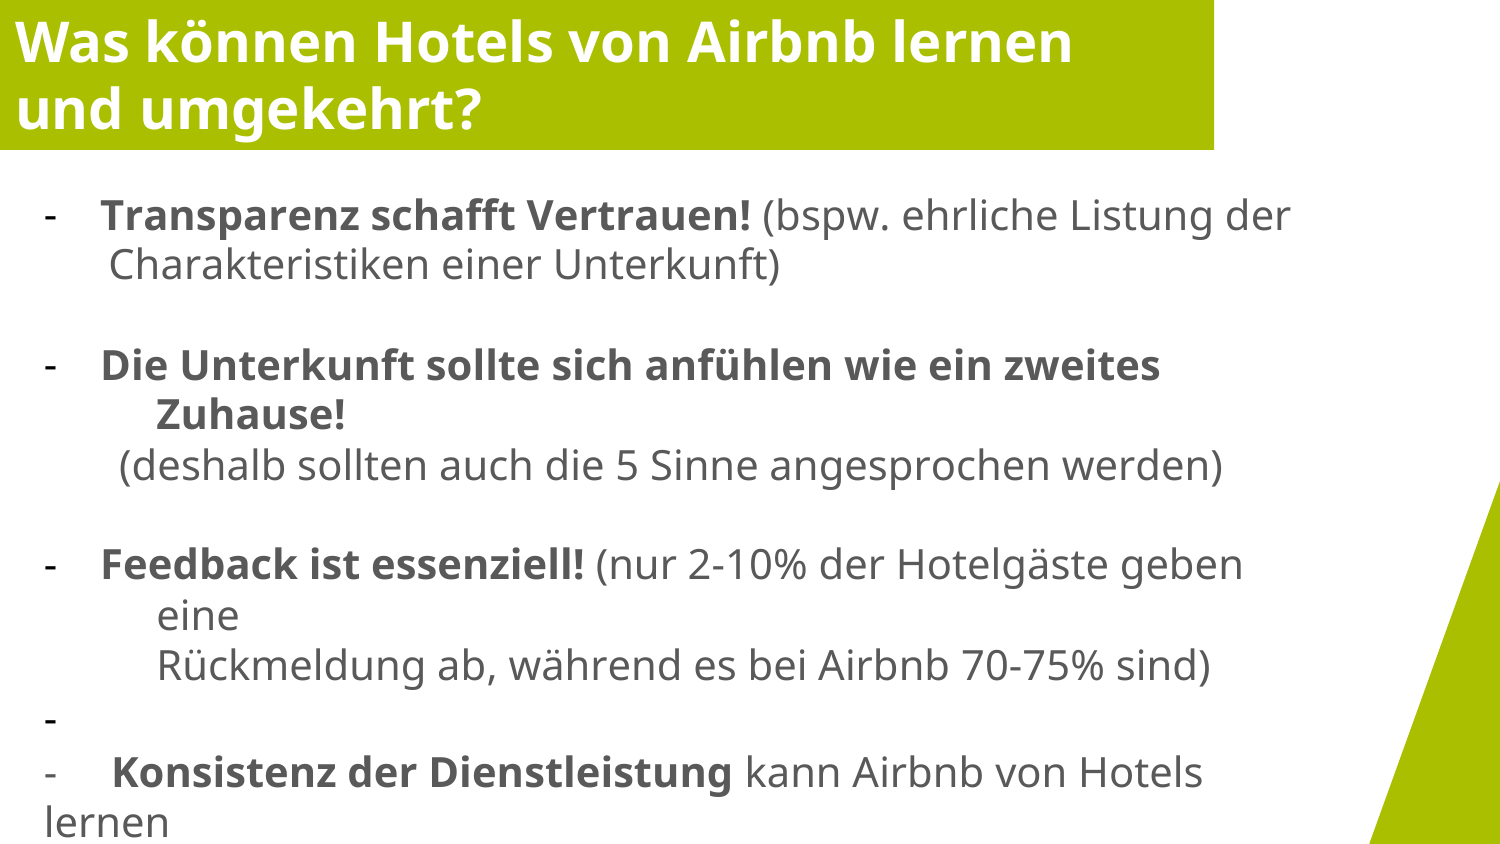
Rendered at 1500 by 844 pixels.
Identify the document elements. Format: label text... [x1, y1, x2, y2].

text_box [1369, 481, 1500, 844]
text_box Transparenz schafft Vertrauen! (bspw. ehrliche Listung der Charakteristiken einer Unterkunft) Die Unterkunft sollte sich anfühlen wie ein zweites Zuhause! (deshalb sollten auch die 5 Sinne angesprochen werden) Feedback ist essenziell! (nur 2-10% der Hotelgäste geben eine Rückmeldung ab, während es bei Airbnb 70-75% sind) - Konsistenz der Dienstleistung kann Airbnb von Hotels lernen [28, 180, 1334, 844]
text_box Was können Hotels von Airbnb lernen und umgekehrt? [0, 0, 1215, 150]
